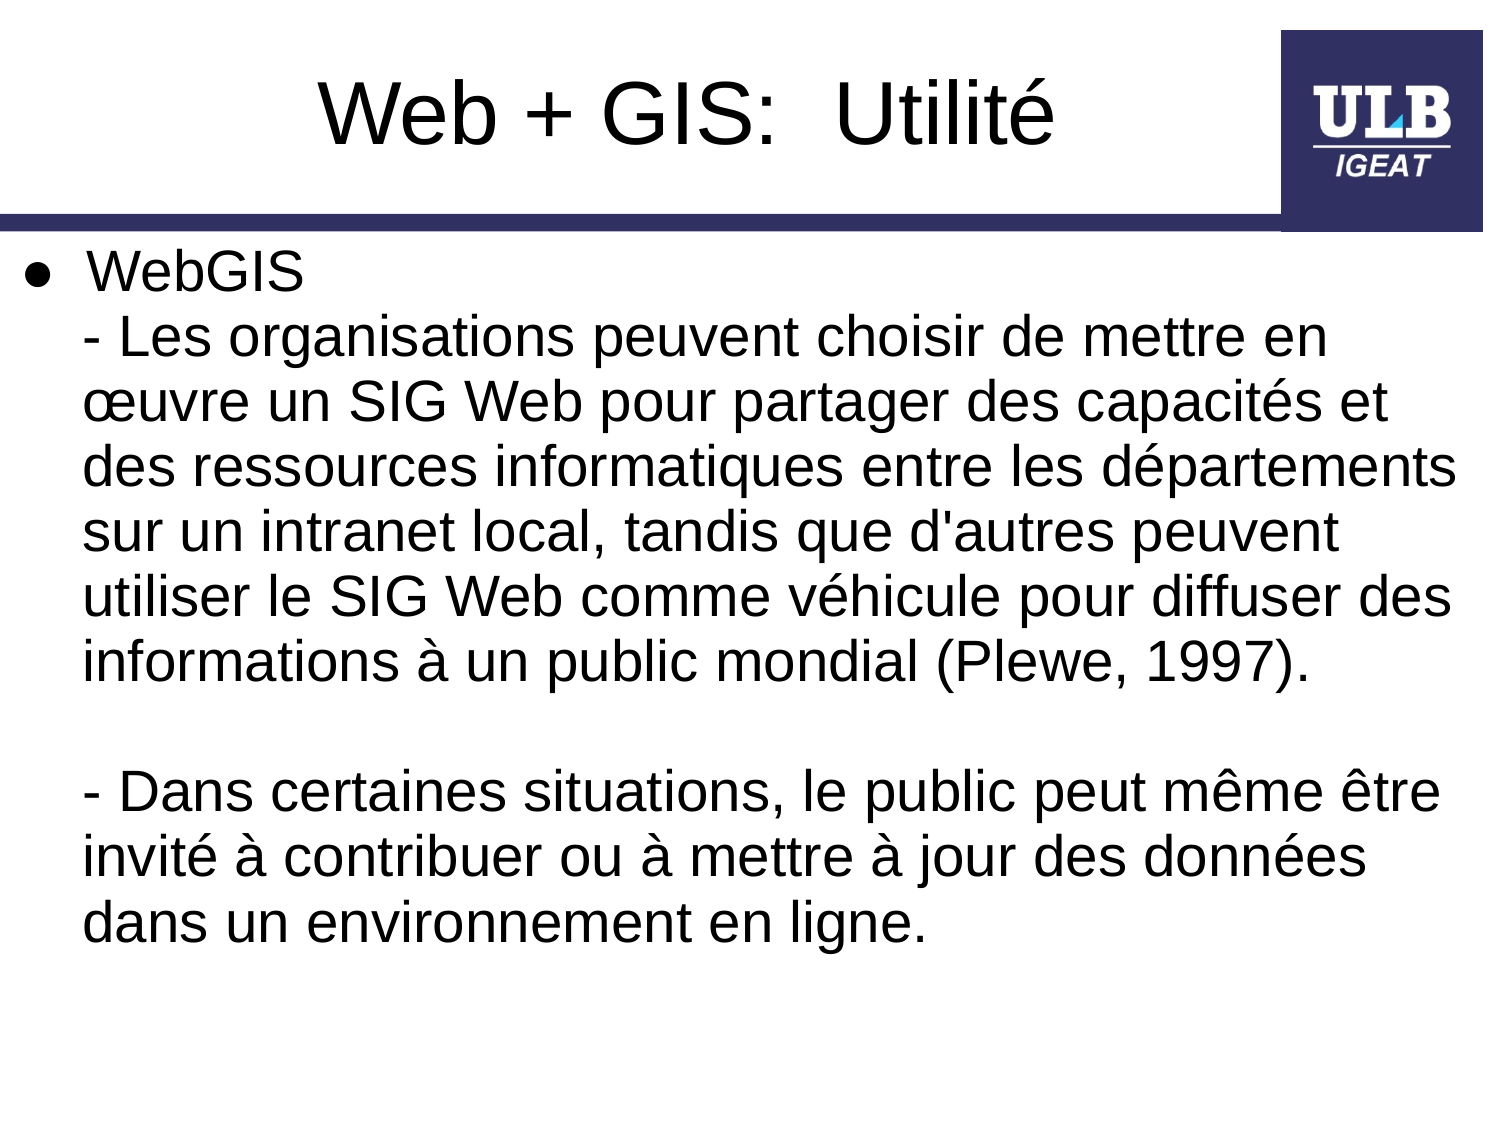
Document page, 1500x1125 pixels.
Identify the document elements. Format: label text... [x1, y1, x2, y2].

picture [1281, 30, 1483, 232]
text_box Web + GIS: Utilité [98, 13, 1277, 204]
text_box WebGIS - Les organisations peuvent choisir de mettre en œuvre un SIG Web pour partager des capacités et des ressources informatiques entre les départements sur un intranet local, tandis que d'autres peuvent utiliser le SIG Web comme véhicule pour diffuser des informations à un public mondial (Plewe, 1997). - Dans certaines situations, le public peut même être invité à contribuer ou à mettre à jour des données dans un environnement en ligne. [11, 239, 1500, 1111]
